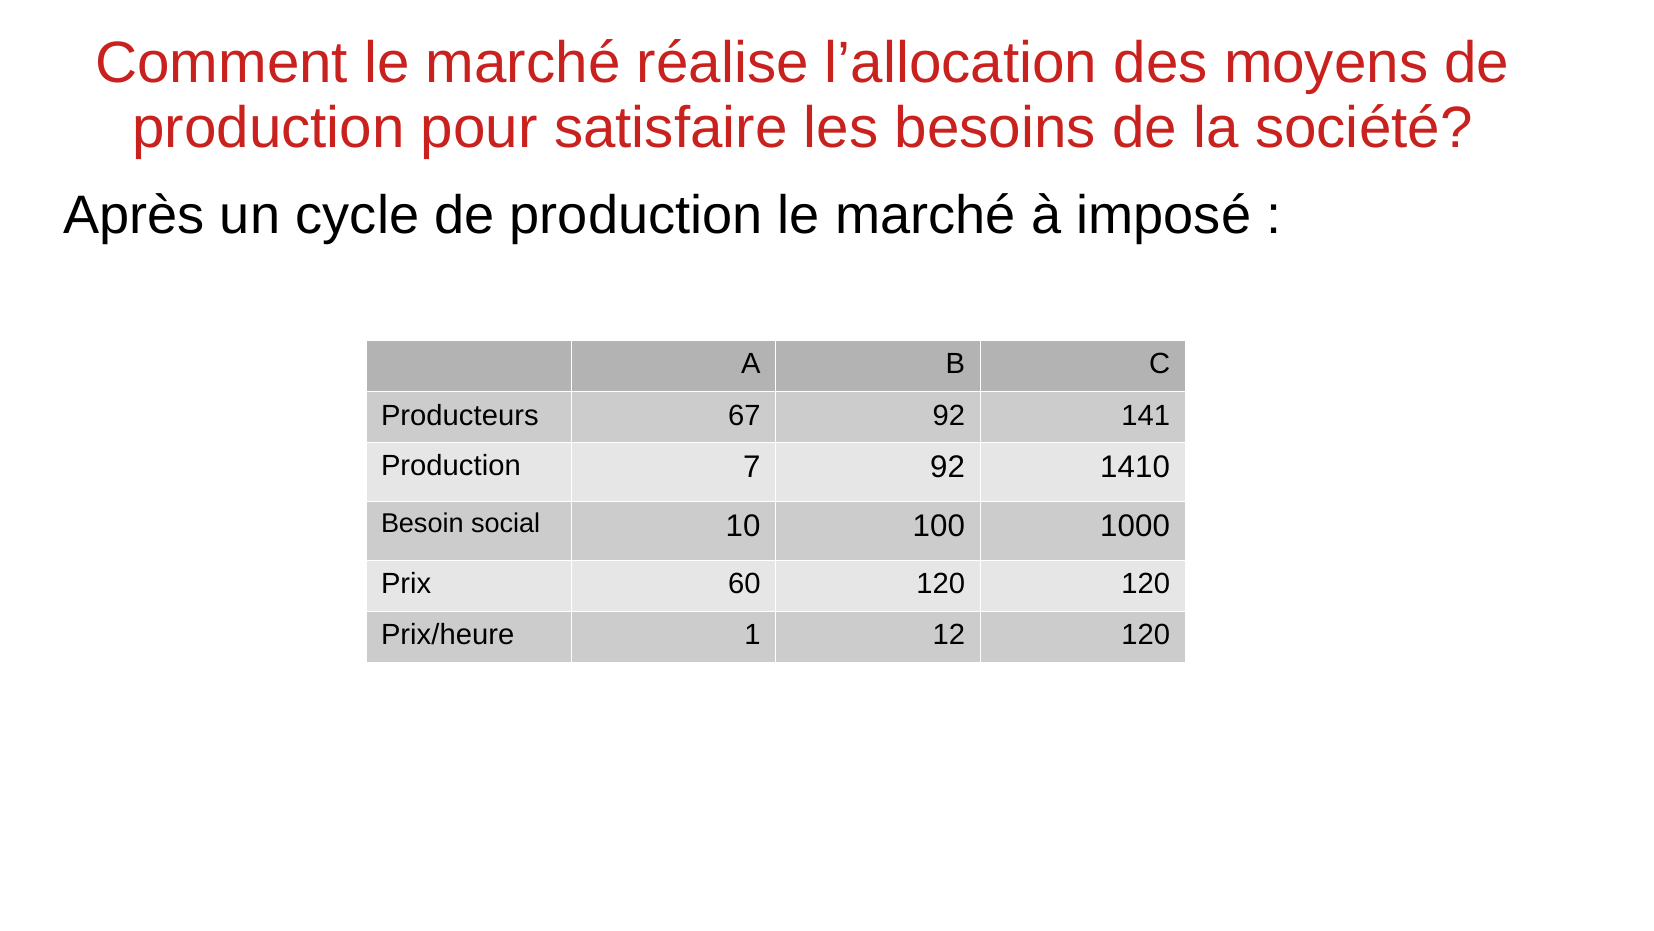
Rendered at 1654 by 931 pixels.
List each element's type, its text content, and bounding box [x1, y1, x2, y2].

table_cell 10 [572, 502, 775, 560]
table_cell 100 [776, 502, 980, 560]
table_cell Producteurs [367, 392, 571, 442]
table_cell 67 [572, 392, 775, 442]
table_cell 120 [981, 612, 1185, 662]
table_cell 120 [776, 561, 980, 611]
table_cell 60 [572, 561, 775, 611]
table_cell 92 [776, 392, 980, 442]
table_cell Prix/heure [367, 612, 571, 662]
table_cell Besoin social [367, 502, 571, 560]
table_header B [776, 341, 980, 391]
table_cell Prix [367, 561, 571, 611]
table_header A [572, 341, 775, 391]
table_cell 1000 [981, 502, 1185, 560]
table_header C [981, 341, 1185, 391]
table_header [367, 341, 571, 391]
table_cell 92 [776, 443, 980, 501]
text_box Après un cycle de production le marché à imposé : [48, 177, 1630, 260]
table_cell 12 [776, 612, 980, 662]
table_cell 141 [981, 392, 1185, 442]
table_cell 1410 [981, 443, 1185, 501]
table_cell 1 [572, 612, 775, 662]
title Comment le marché réalise l’allocation des moyens de production pour satisfaire les besoins de la société? [82, 0, 1525, 177]
table_cell 120 [981, 561, 1185, 611]
table_cell 7 [572, 443, 775, 501]
table_cell Production [367, 443, 571, 501]
